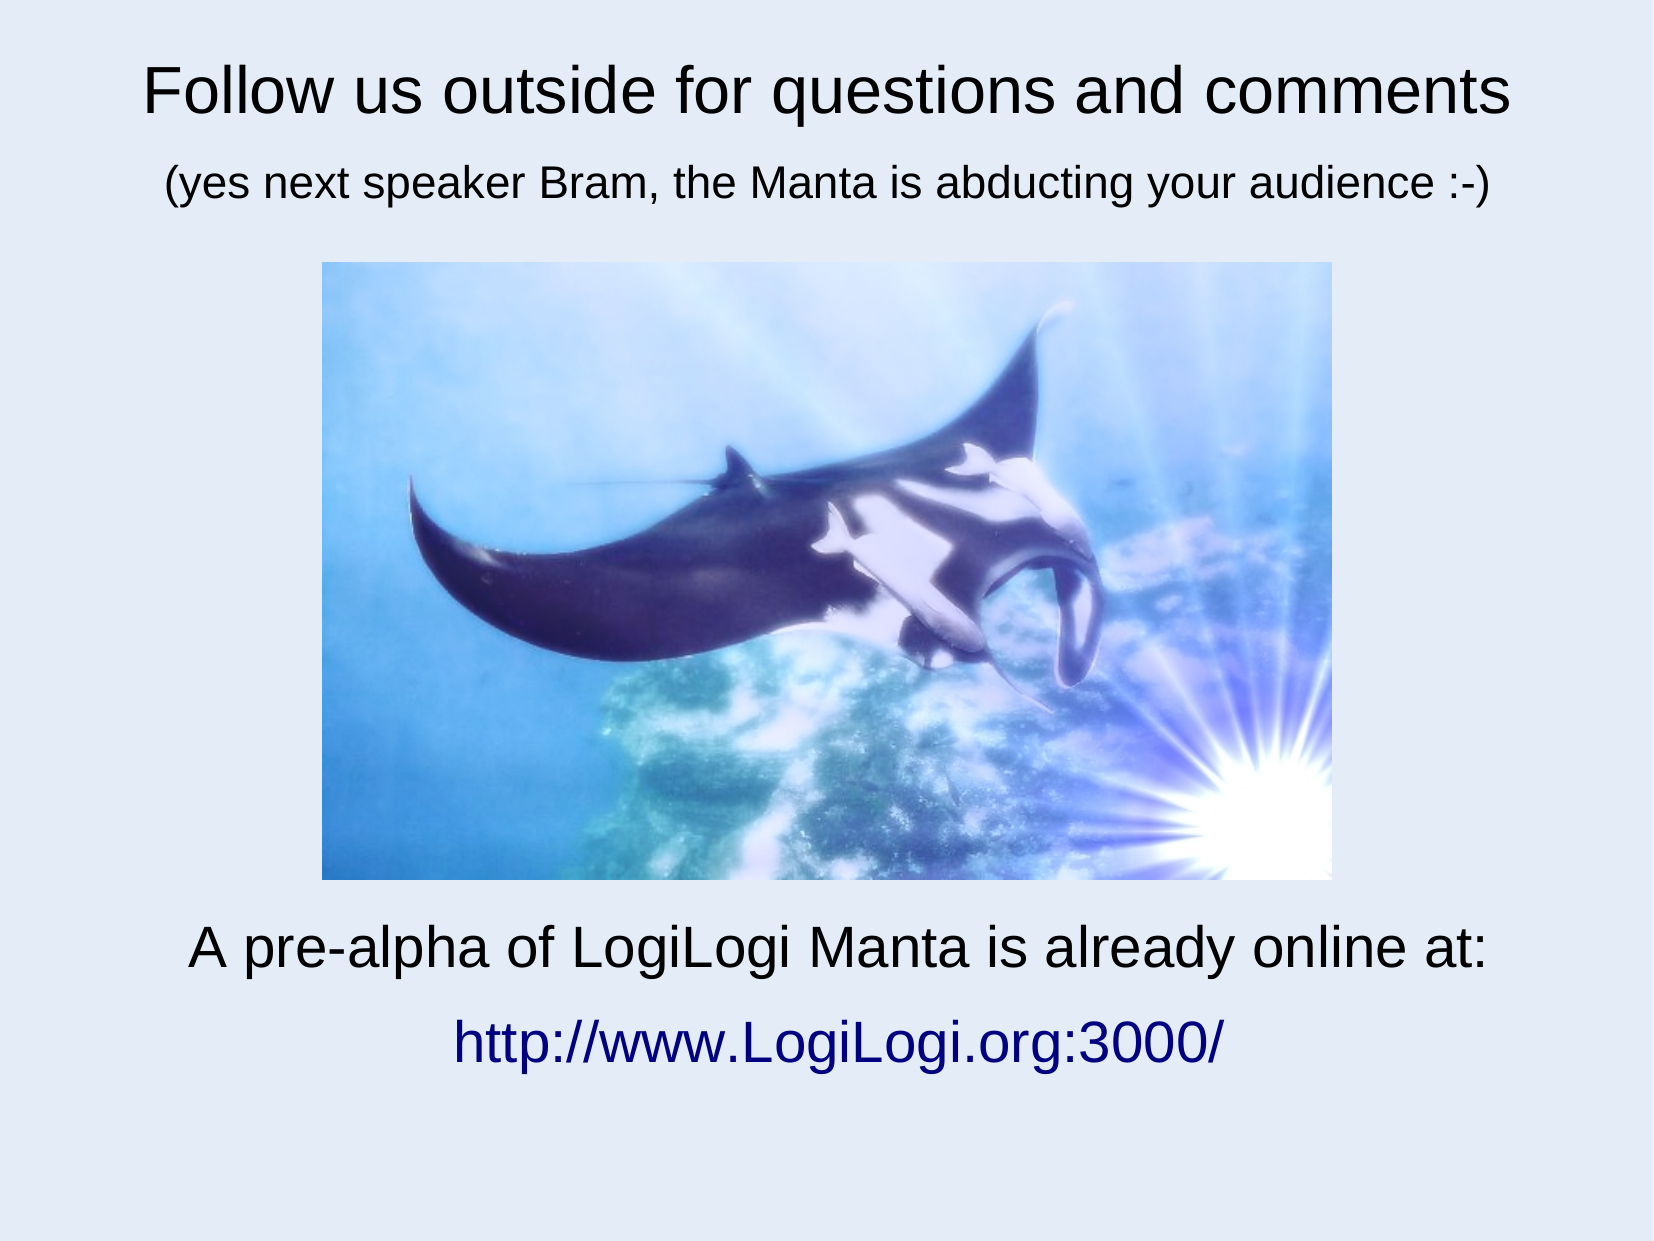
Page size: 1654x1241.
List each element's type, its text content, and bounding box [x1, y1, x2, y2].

list Follow us outside for questions and comments (yes next speaker Bram, the Manta is abducting your audience :-) [75, 52, 1564, 263]
picture [0, 0, 1654, 1241]
list A pre-alpha of LogiLogi Manta is already online at: http://www.LogiLogi.org:3000/ [86, 914, 1576, 1126]
